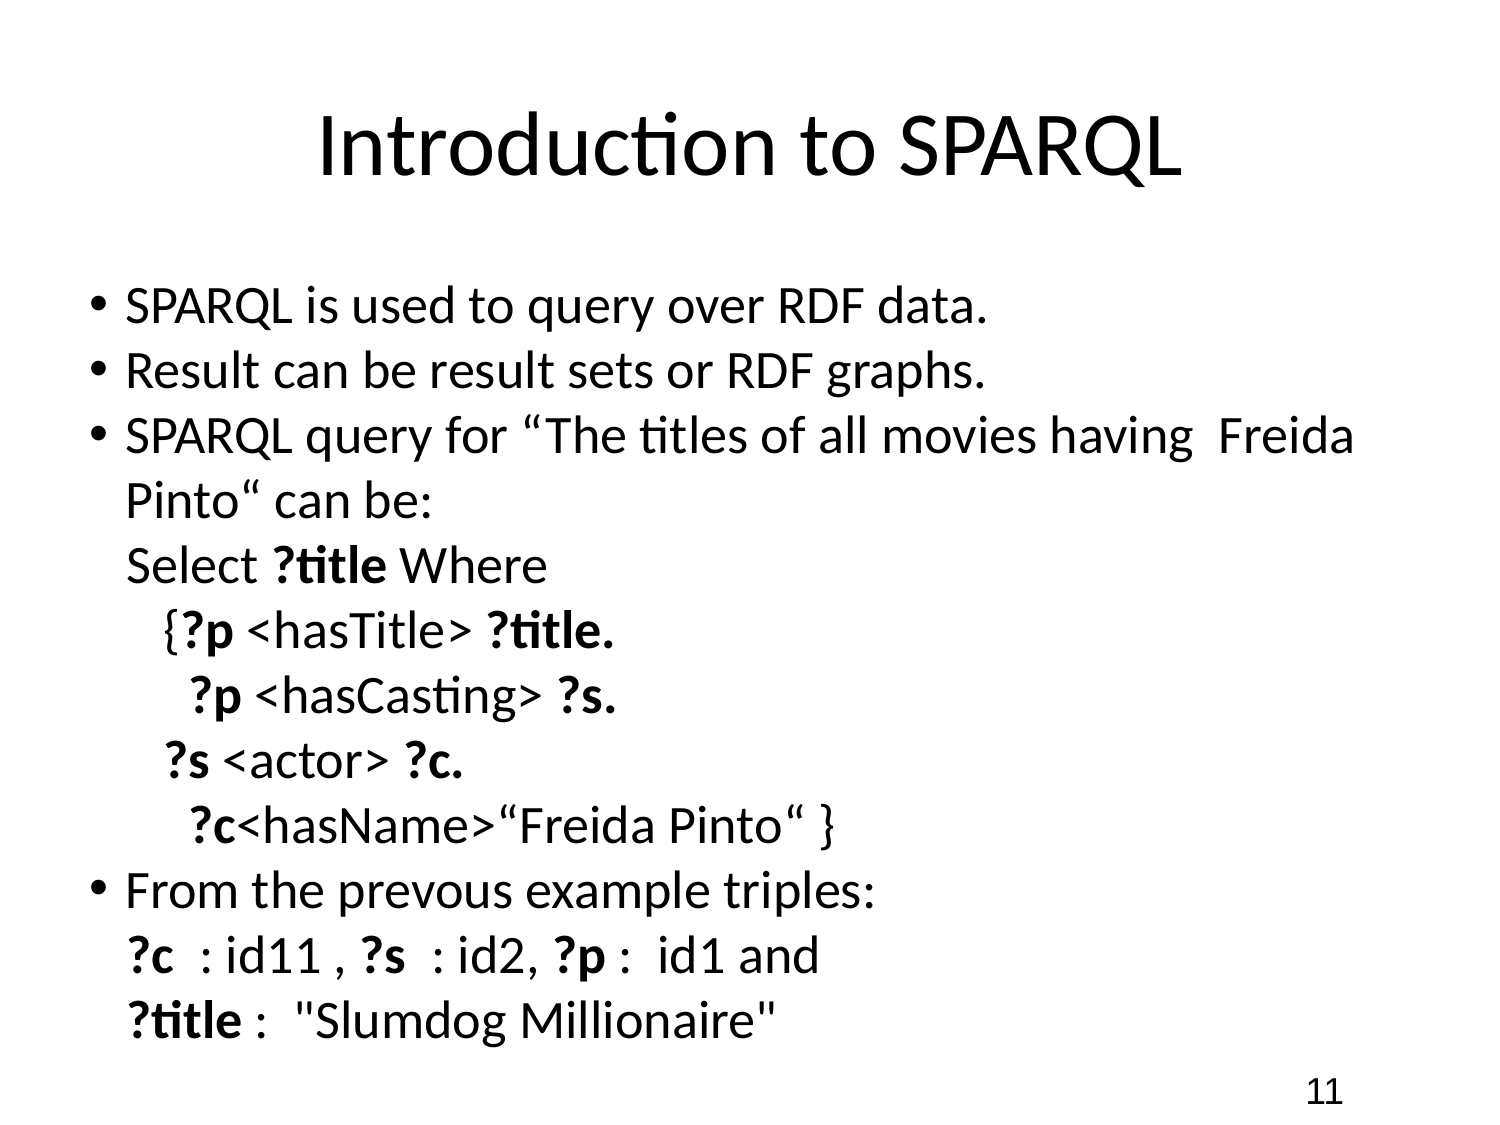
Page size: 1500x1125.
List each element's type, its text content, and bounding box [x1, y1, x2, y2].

text_box Introduction to SPARQL [75, 45, 1425, 233]
text_box SPARQL is used to query over RDF data. Result can be result sets or RDF graphs. SPARQL query for “The titles of all movies having Freida Pinto“ can be: Select ?title Where {?p <hasTitle> ?title. ?p <hasCasting> ?s. ?s <actor> ?c. ?c<hasName>“Freida Pinto“ } From the prevous example triples: ?c : id11 , ?s : id2, ?p : id1 and ?title : "Slumdog Millionaire" [75, 262, 1425, 1005]
